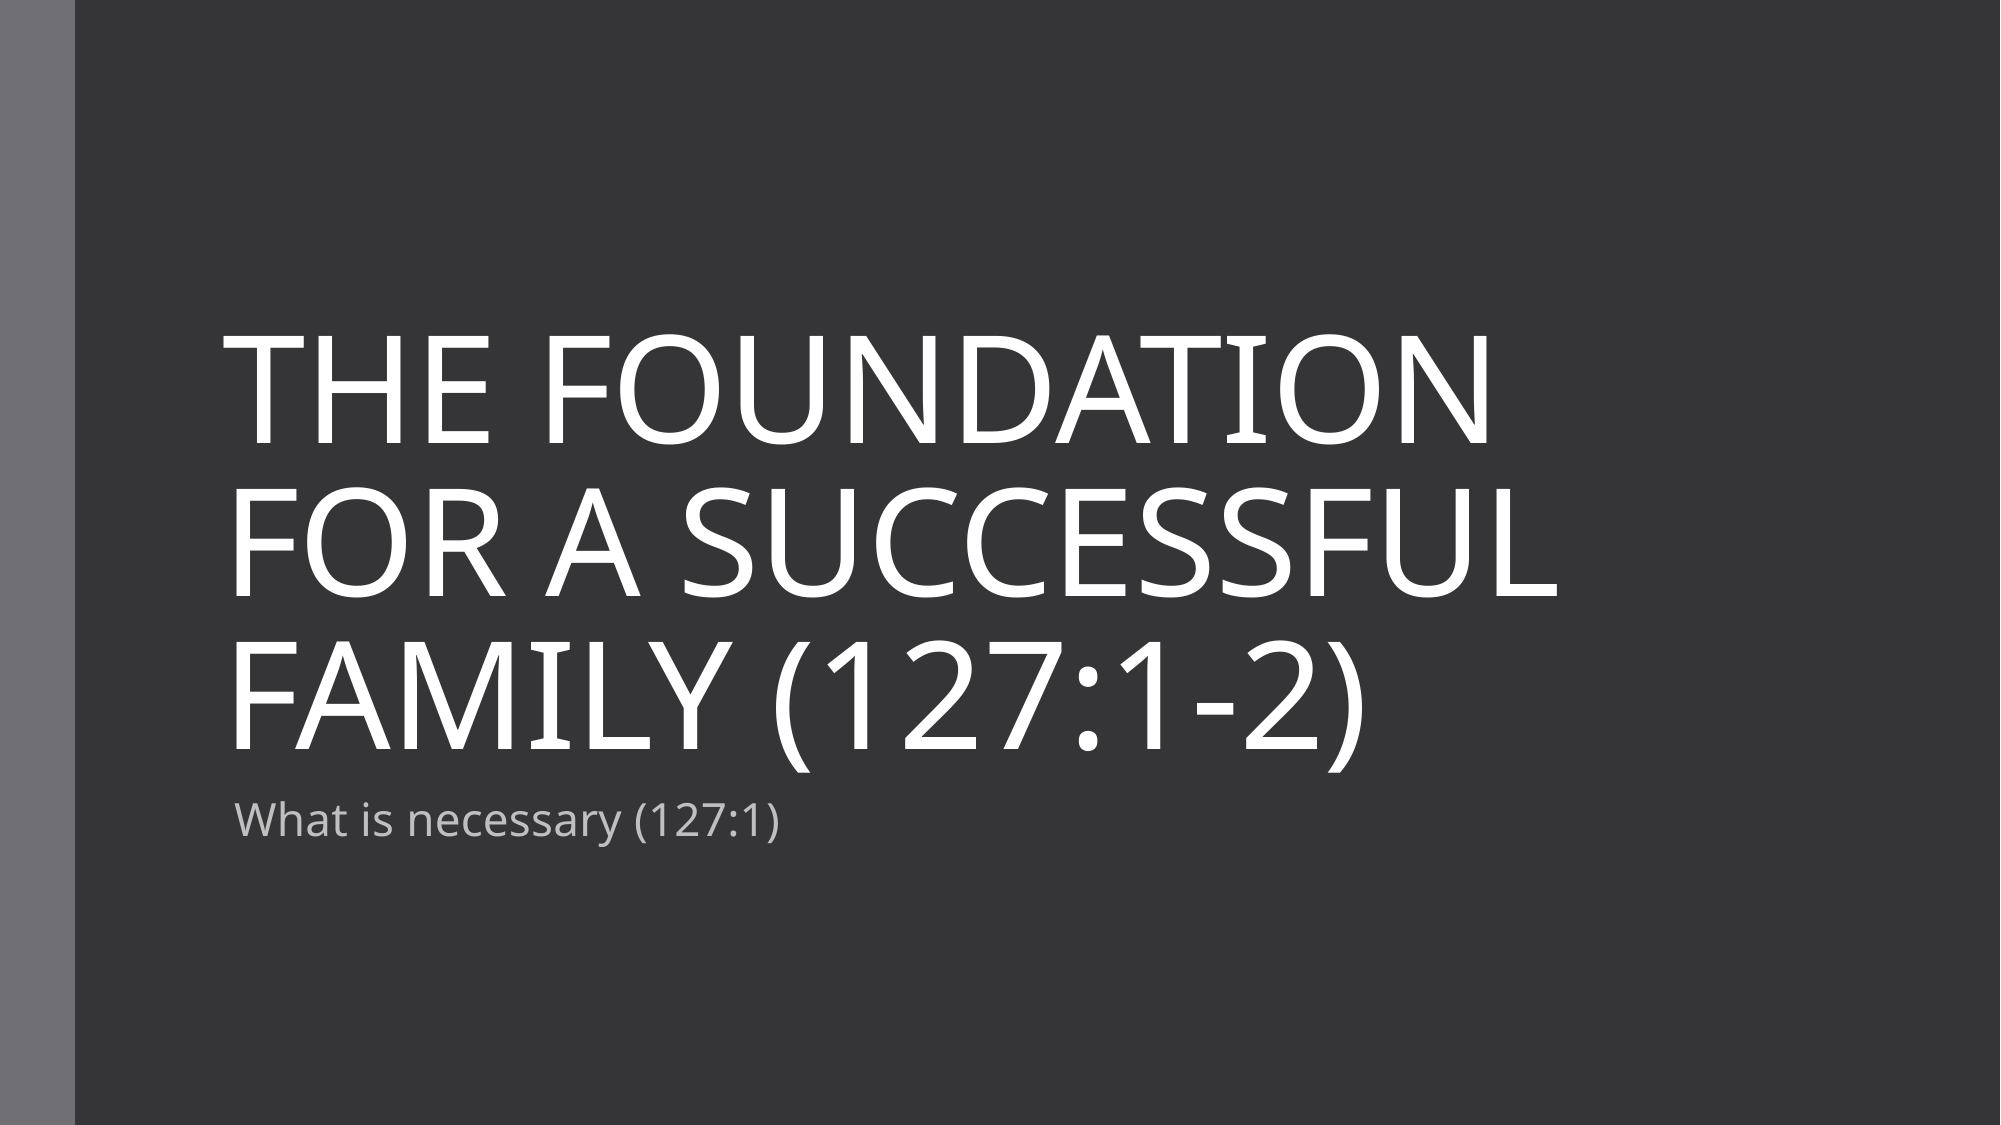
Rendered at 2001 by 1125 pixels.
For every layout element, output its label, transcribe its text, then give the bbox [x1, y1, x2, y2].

title THE FOUNDATION FOR A SUCCESSFUL FAMILY (127:1-2) [206, 124, 1752, 787]
subtitle What is necessary (127:1) [206, 787, 1752, 1066]
